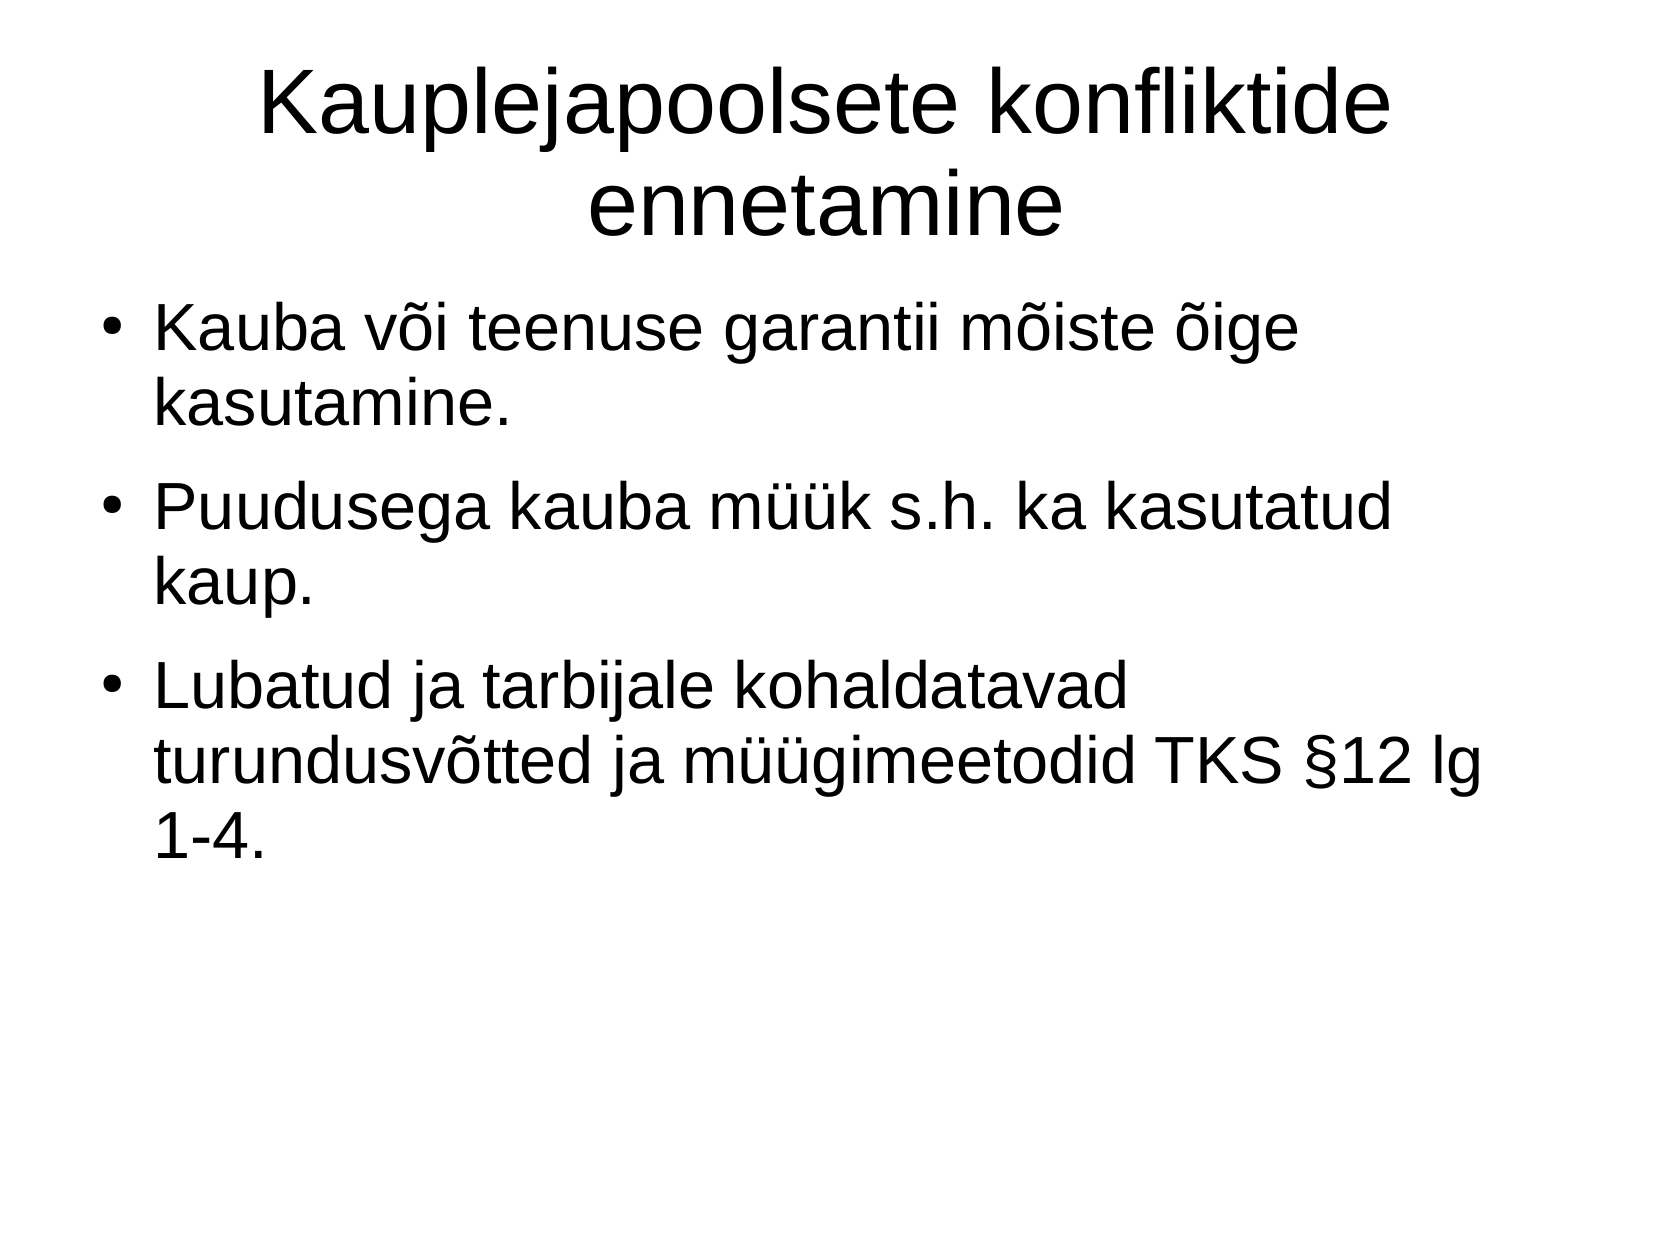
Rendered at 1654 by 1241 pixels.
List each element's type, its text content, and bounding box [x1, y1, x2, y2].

list Kauba või teenuse garantii mõiste õige kasutamine. Puudusega kauba müük s.h. ka kasutatud kaup. Lubatud ja tarbijale kohaldatavad turundusvõtted ja müügimeetodid TKS §12 lg 1-4. [82, 290, 1538, 1010]
title Kauplejapoolsete konfliktide ennetamine [82, 49, 1571, 257]
